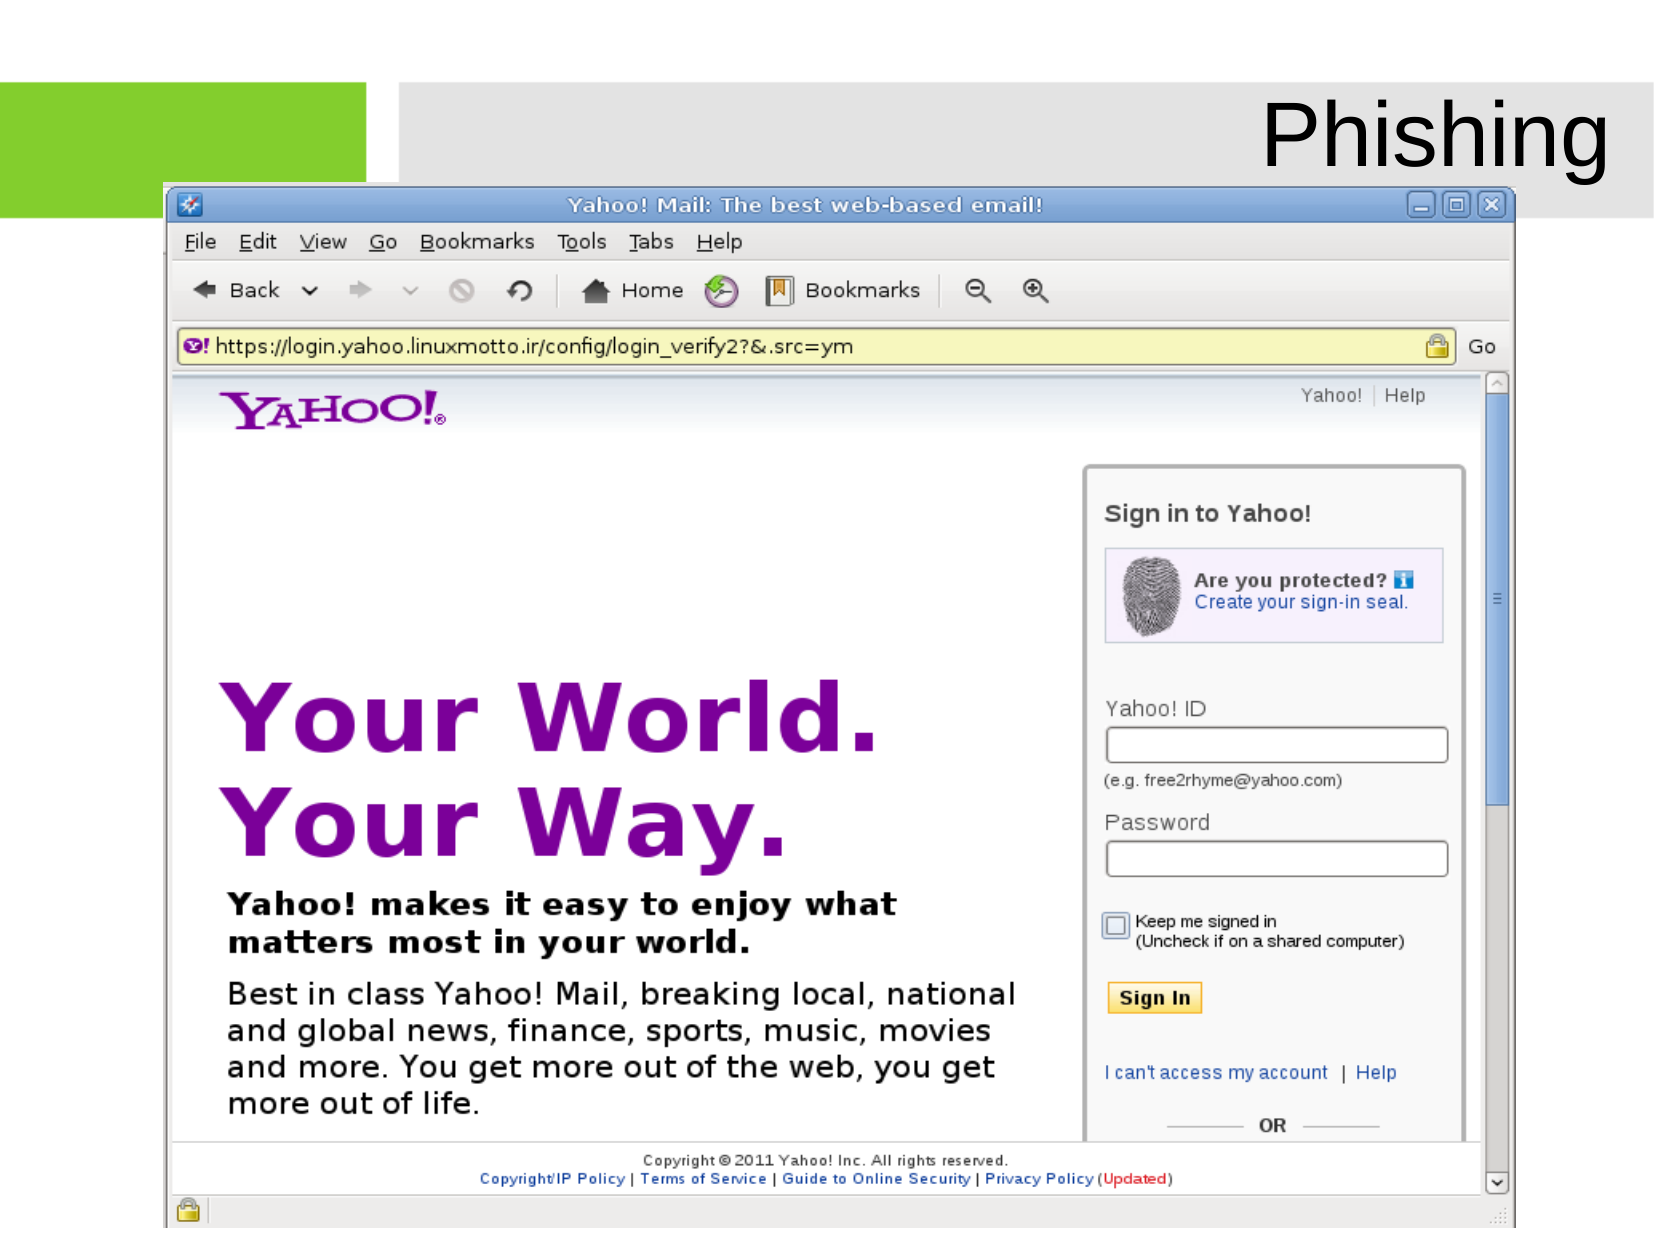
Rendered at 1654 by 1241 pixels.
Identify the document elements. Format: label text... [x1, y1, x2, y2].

picture [0, 0, 1654, 1241]
title Phishing [124, 31, 1613, 239]
